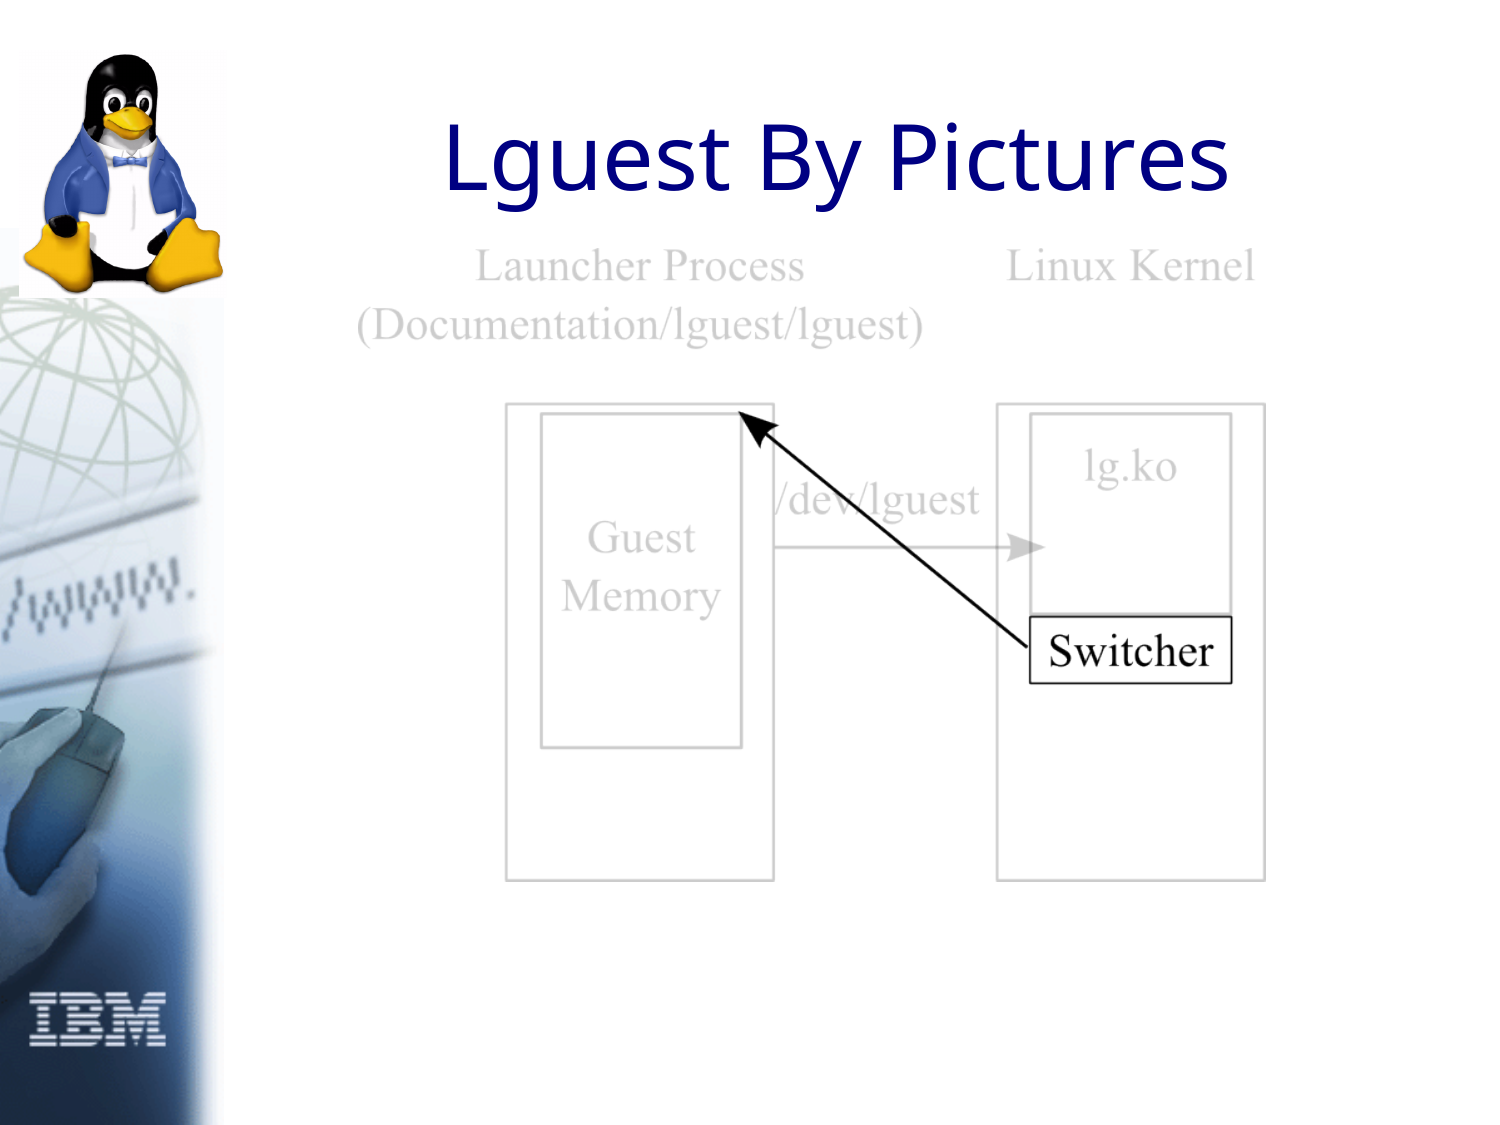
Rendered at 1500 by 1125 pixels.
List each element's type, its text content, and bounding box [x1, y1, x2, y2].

title Lguest By Pictures [262, 37, 1413, 273]
picture [358, 248, 1266, 882]
